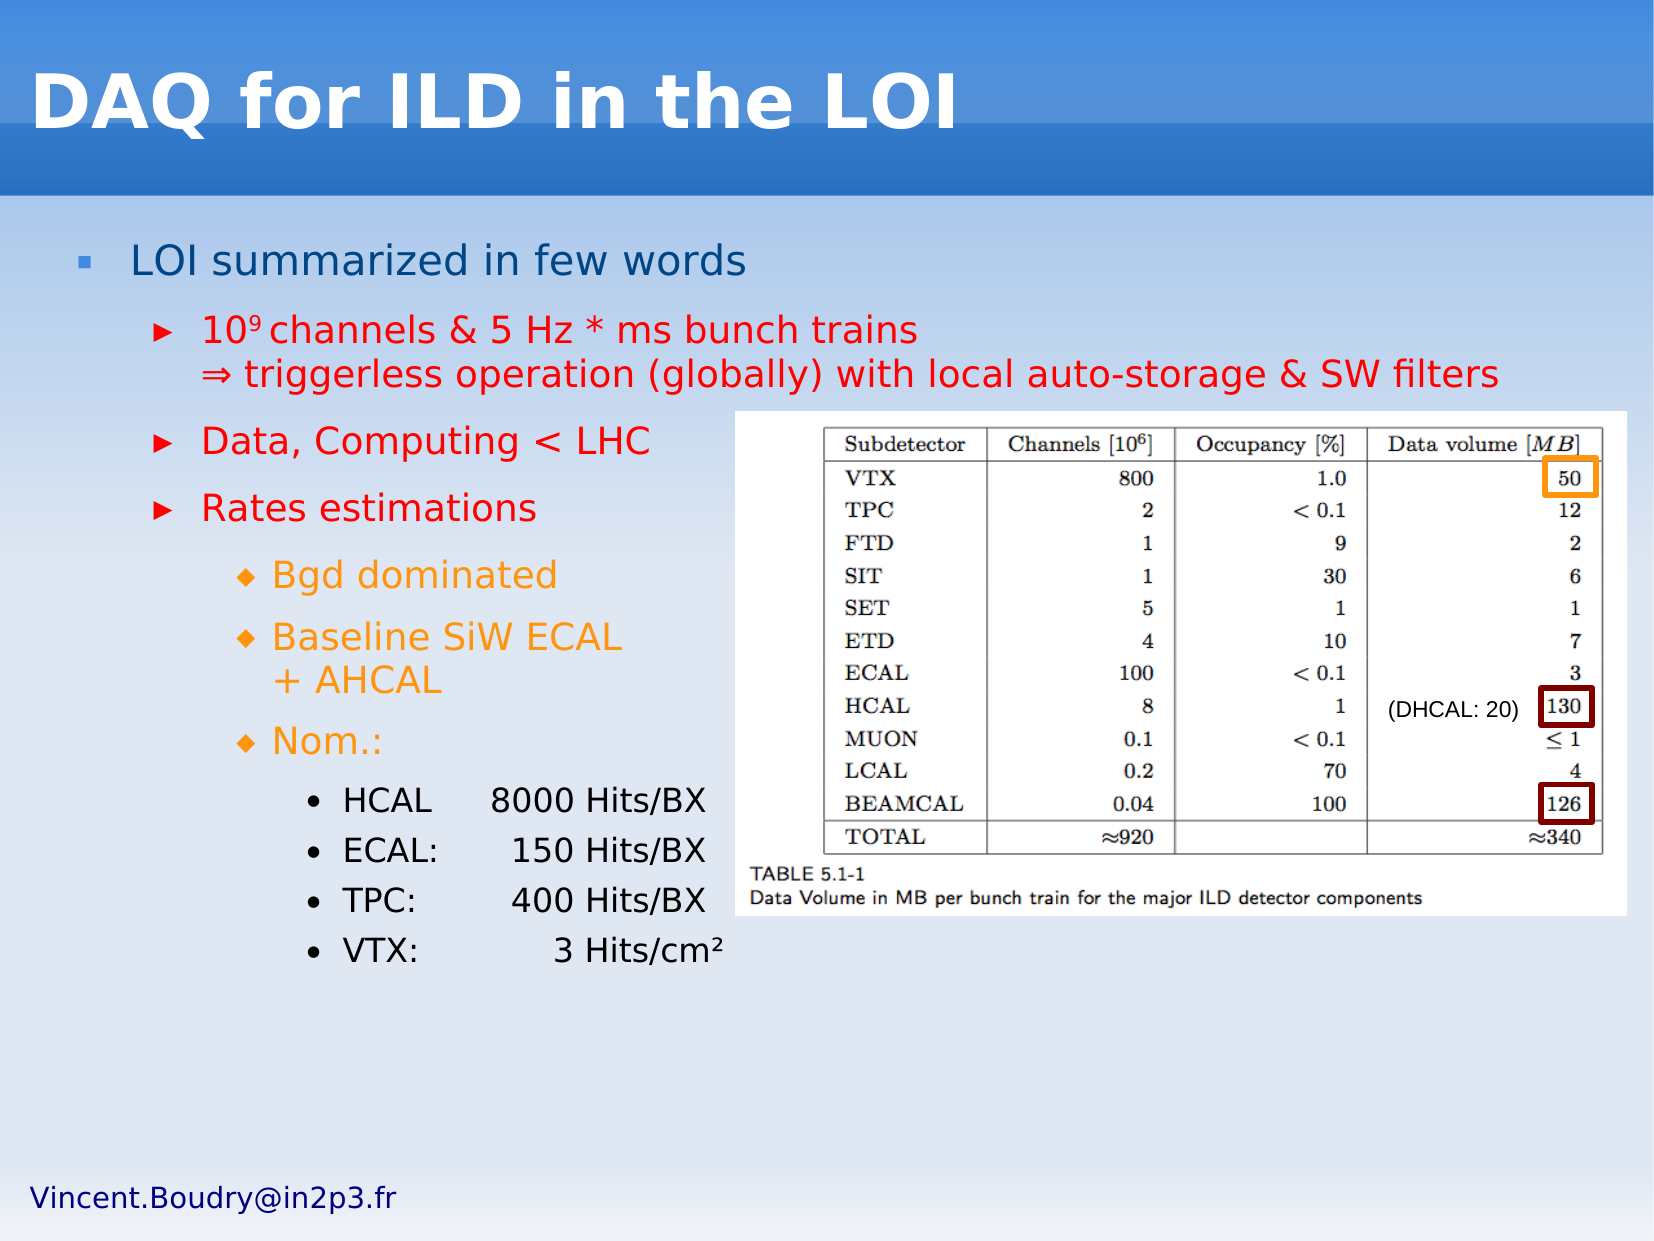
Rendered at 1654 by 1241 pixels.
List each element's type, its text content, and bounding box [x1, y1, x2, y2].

picture [0, 0, 1654, 1241]
title DAQ for ILD in the LOI [29, 7, 1654, 200]
text_box (DHCAL: 20) [1370, 686, 1542, 733]
list LOI summarized in few words 109 channels & 5 Hz * ms bunch trains ⇒ triggerless operation (globally) with local auto-storage & SW filters Data, Computing < LHC Rates estimations Bgd dominated Baseline SiW ECAL + AHCAL Nom.: HCAL 8000 Hits/BX ECAL: 150 Hits/BX TPC: 400 Hits/BX VTX: 3 Hits/cm² [59, 236, 1595, 1137]
